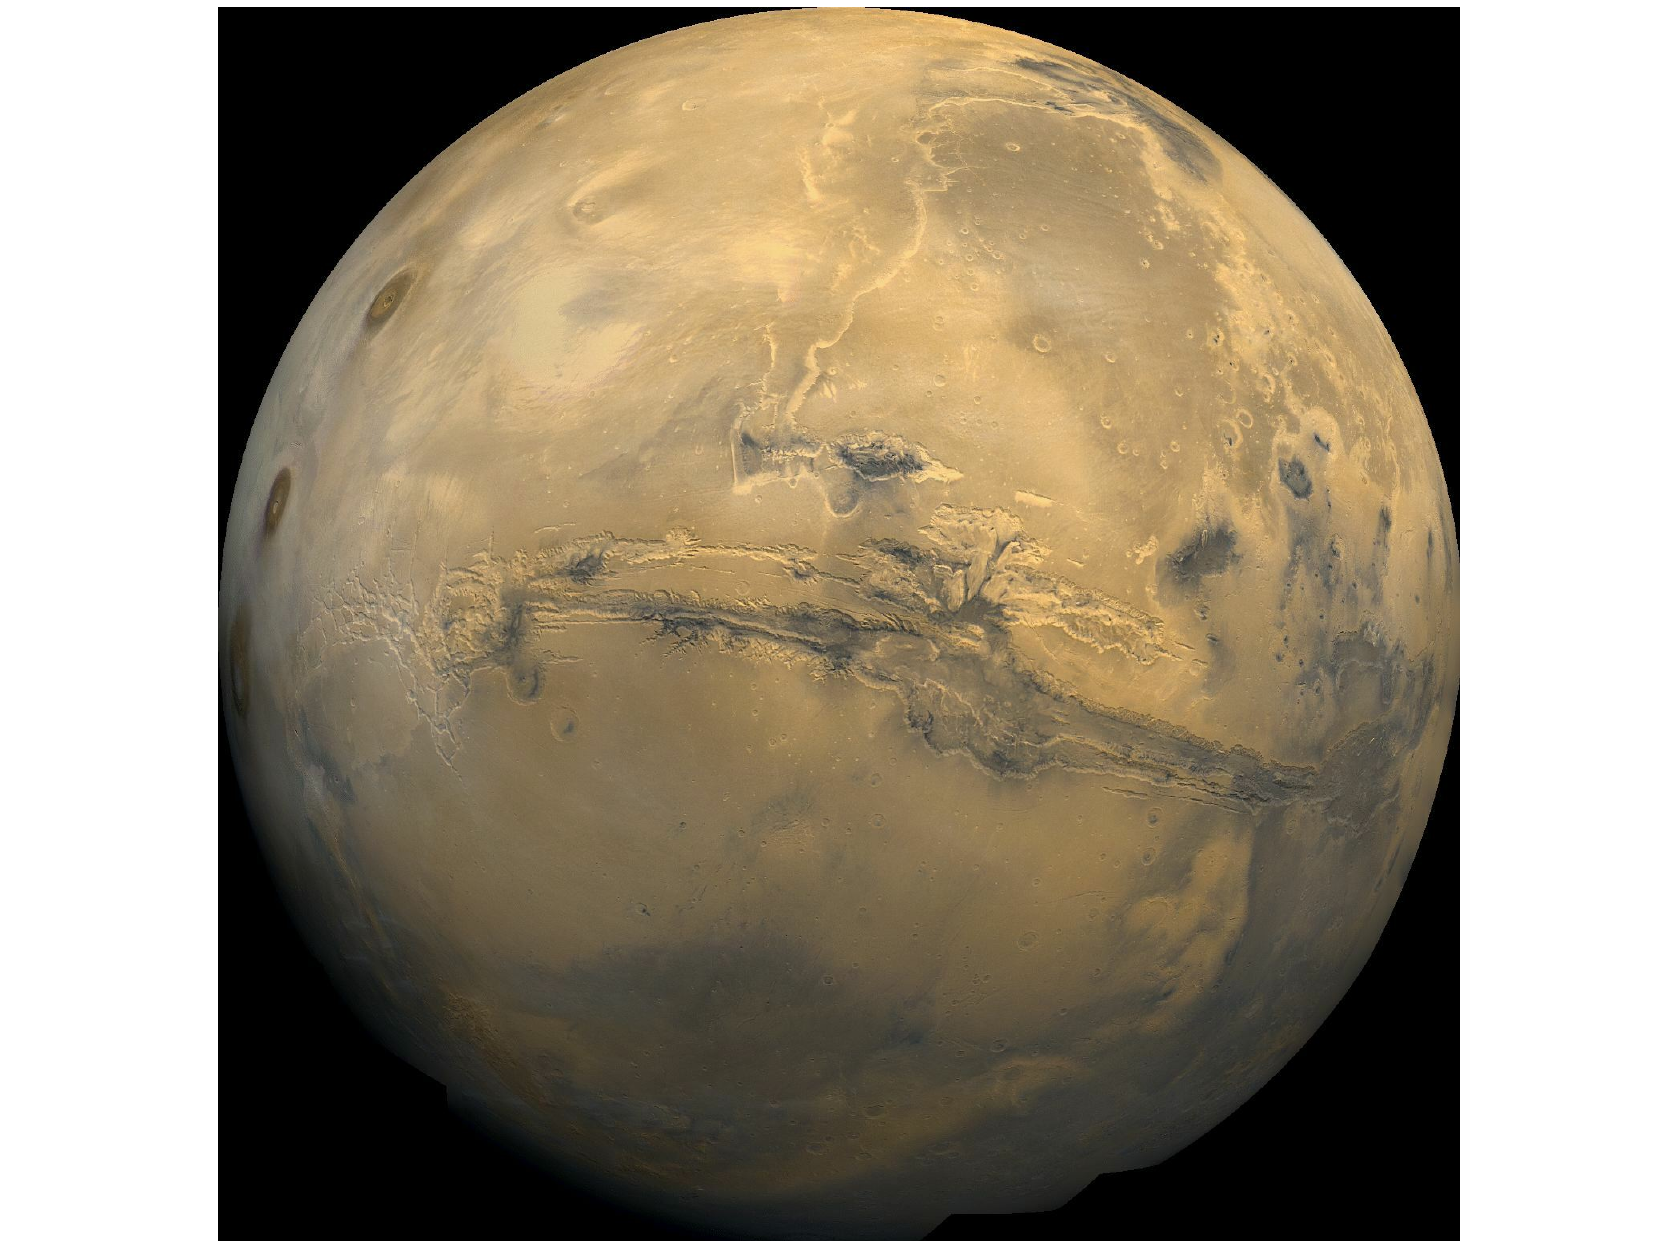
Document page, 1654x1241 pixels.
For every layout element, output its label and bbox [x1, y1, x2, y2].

picture [218, 7, 1460, 1241]
